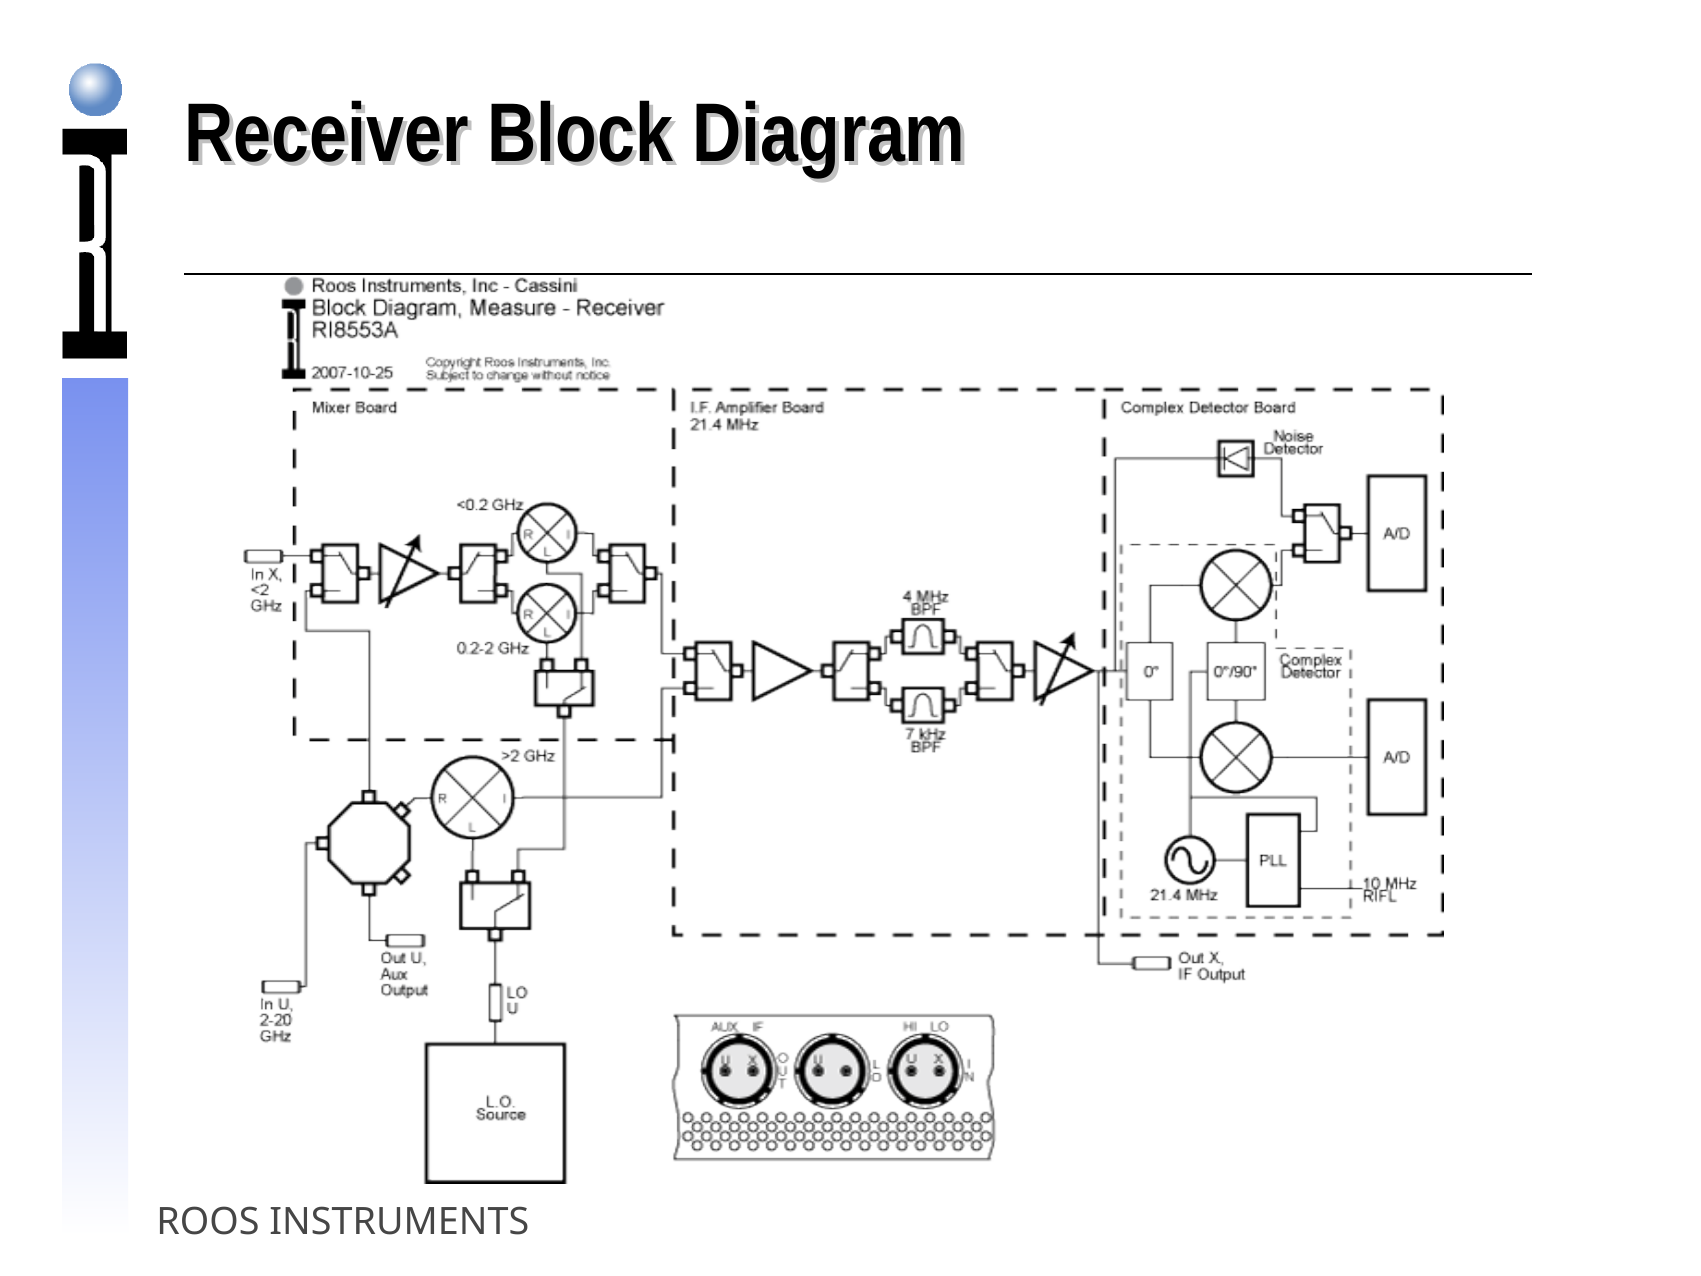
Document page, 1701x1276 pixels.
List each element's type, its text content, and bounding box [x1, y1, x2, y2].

text_box Receiver Block Diagram [184, 92, 1539, 268]
picture [243, 276, 1444, 1184]
